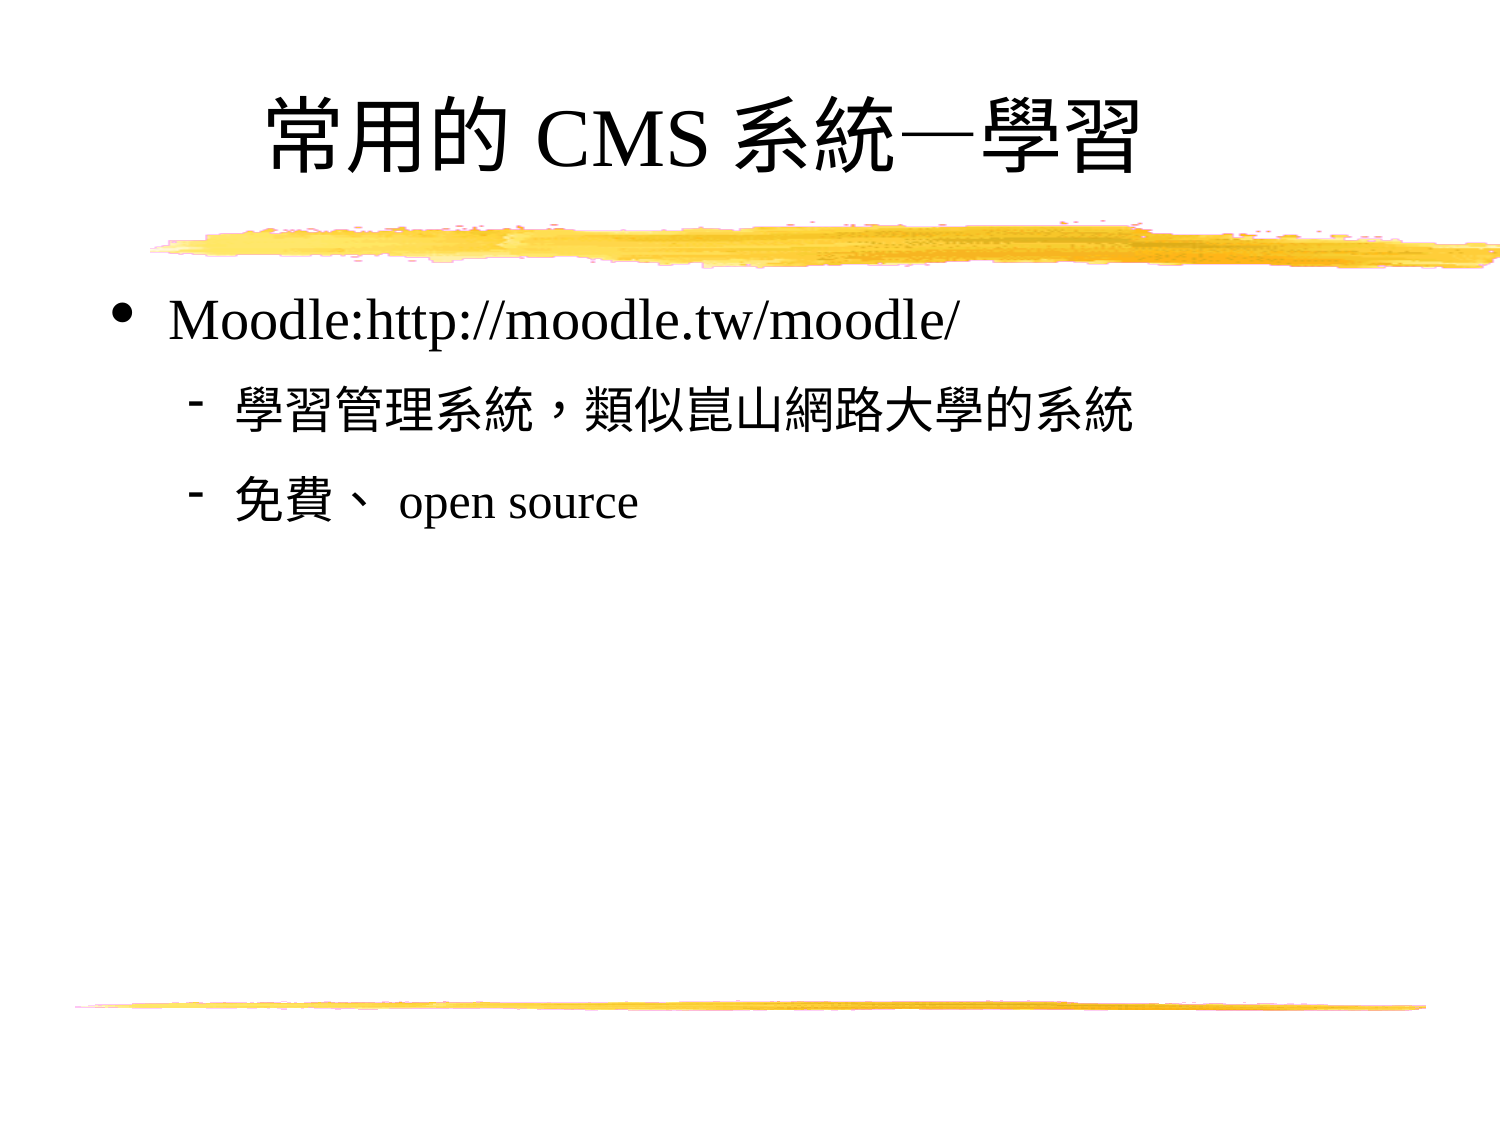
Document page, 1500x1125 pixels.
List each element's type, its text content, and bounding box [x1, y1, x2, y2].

picture [150, 215, 1500, 279]
title 常用的CMS系統—學習 [66, 30, 1342, 231]
picture [75, 999, 1426, 1013]
list Moodle:http://moodle.tw/moodle/ 學習管理系統，類似崑山網路大學的系統 免費、open source [112, 287, 1388, 940]
